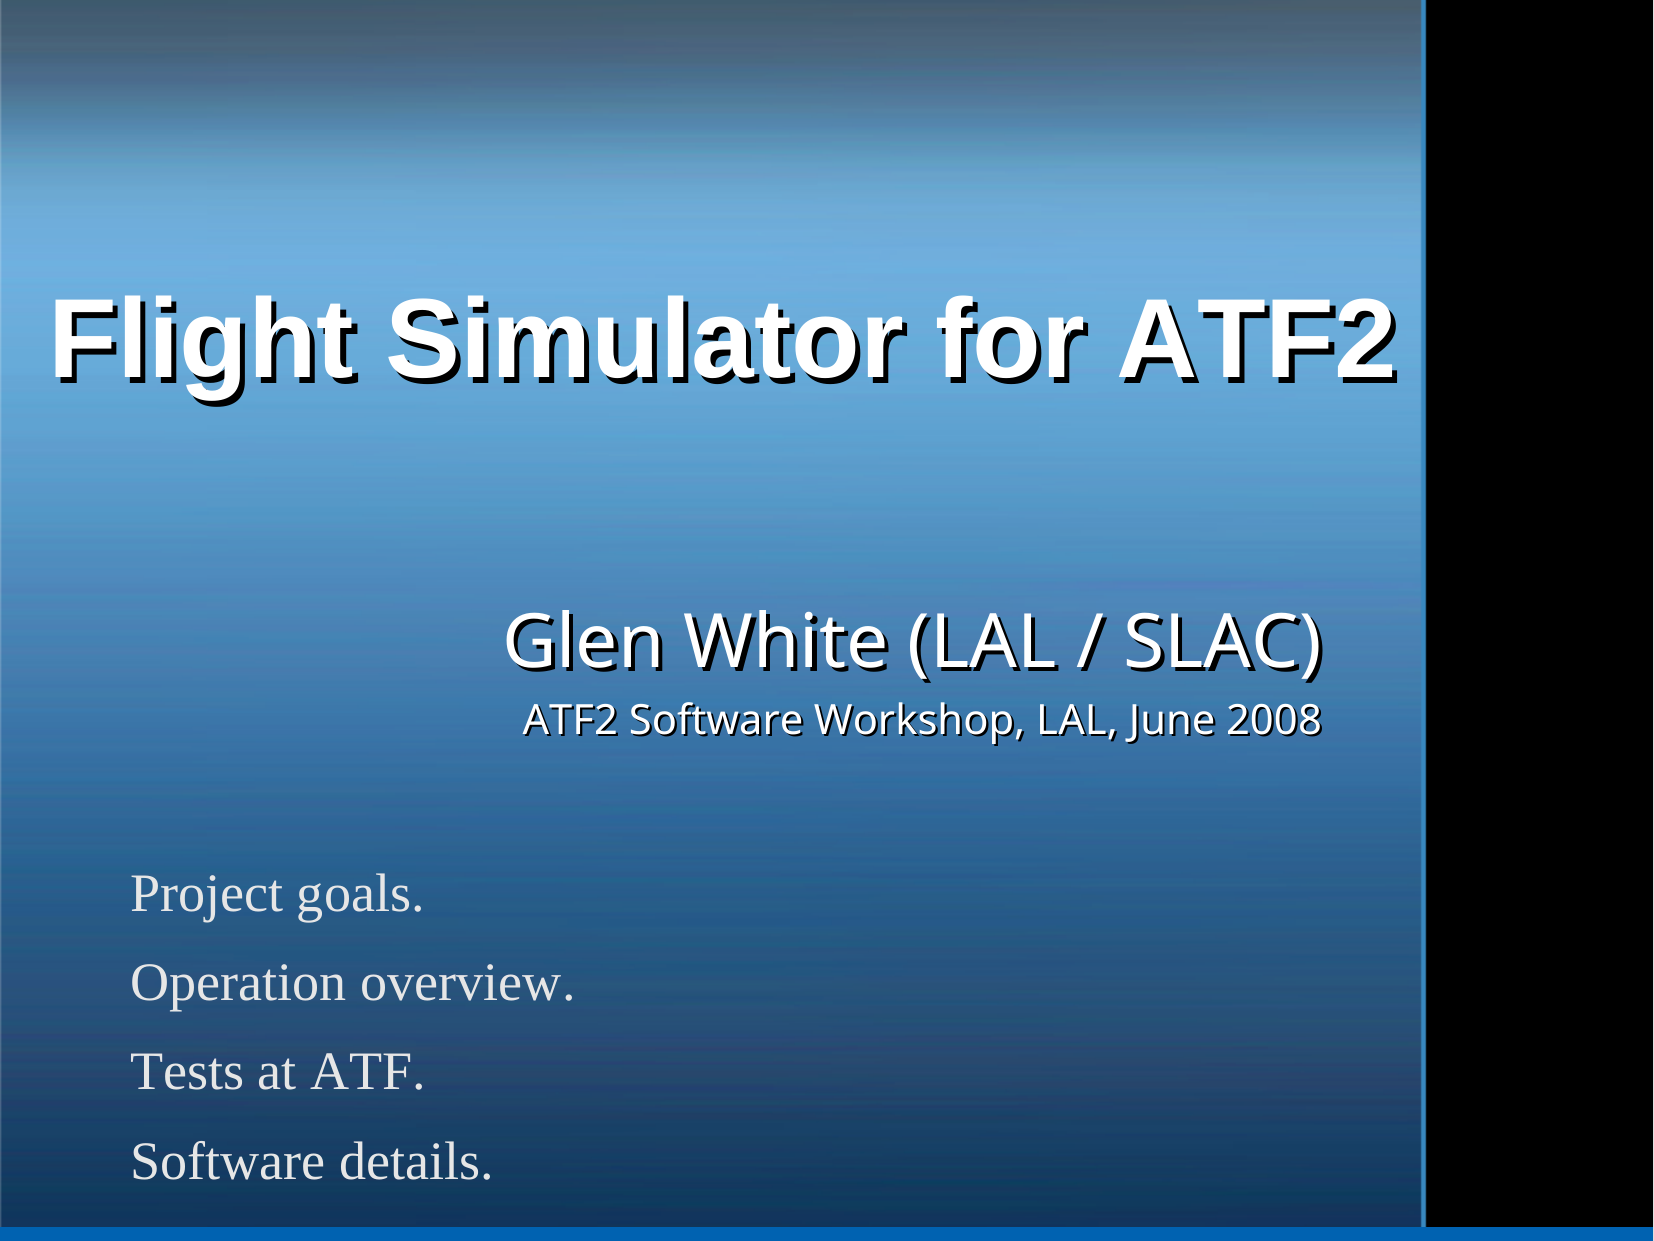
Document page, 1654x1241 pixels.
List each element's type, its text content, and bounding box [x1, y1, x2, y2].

title Glen White (LAL / SLAC) ATF2 Software Workshop, LAL, June 2008 [378, 579, 1323, 755]
picture [0, 0, 1654, 1241]
title Flight Simulator for ATF2 [0, 199, 1448, 479]
list Project goals. Operation overview. Tests at ATF. Software details. [112, 862, 1275, 1214]
